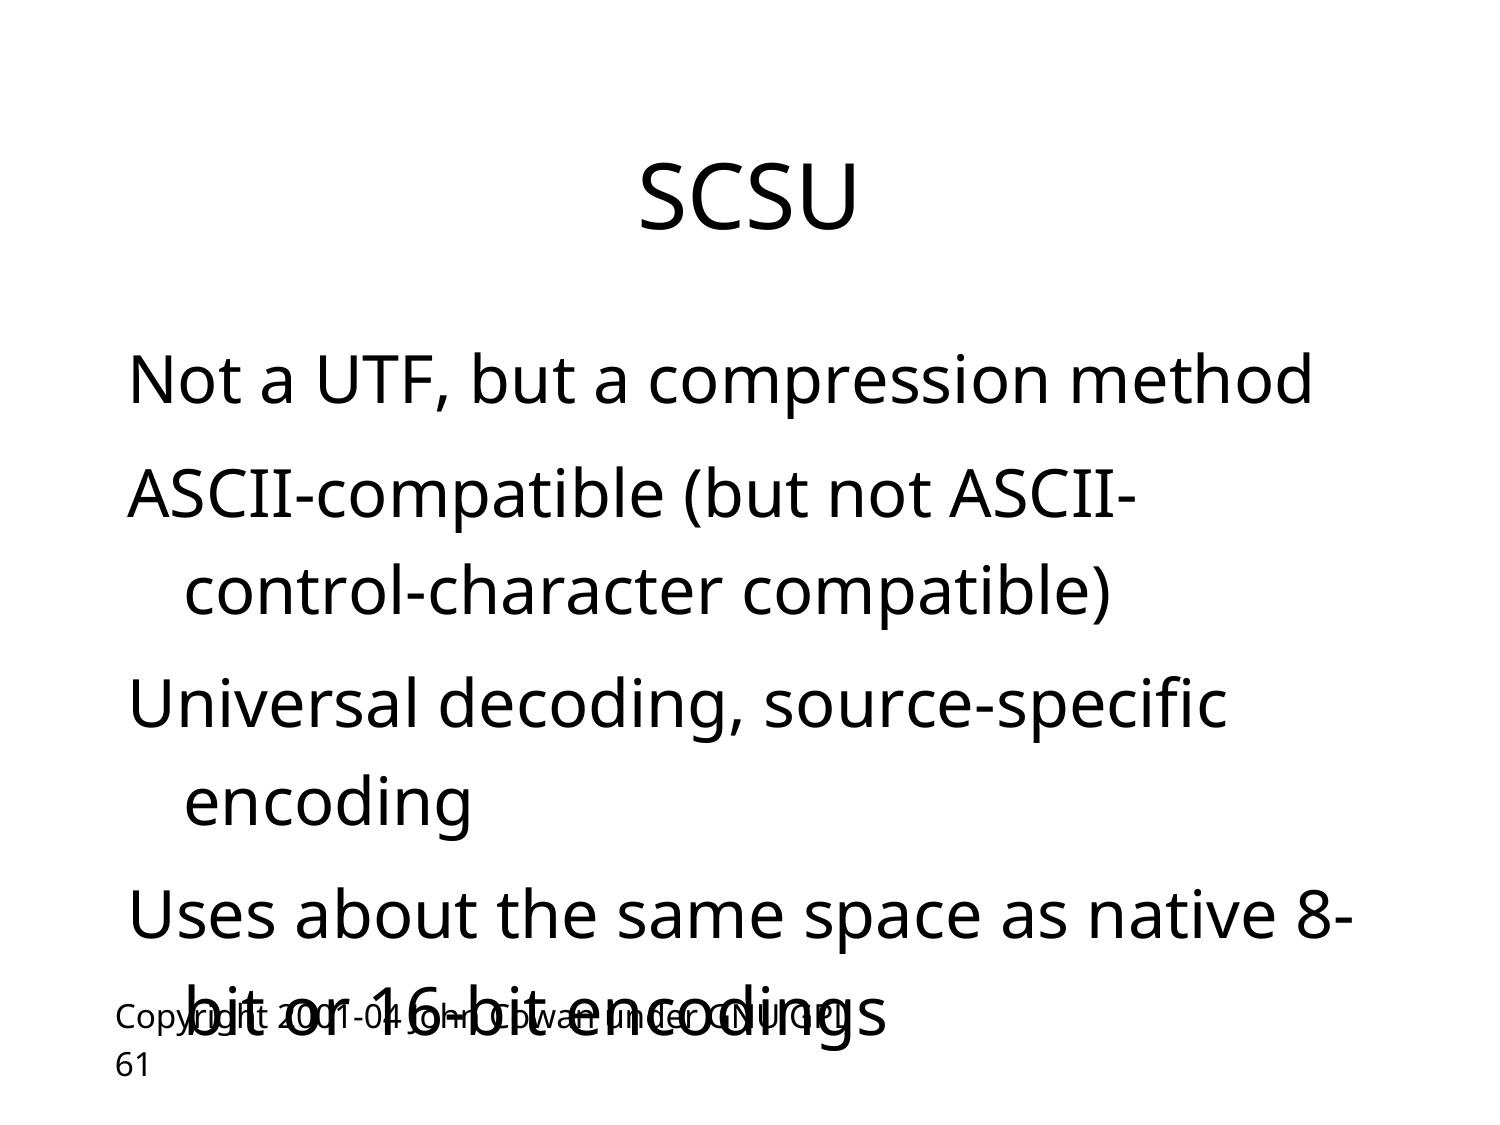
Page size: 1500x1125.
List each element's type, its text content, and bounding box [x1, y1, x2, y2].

title SCSU [112, 99, 1388, 288]
list Not a UTF, but a compression method ASCII-compatible (but not ASCII-control-character compatible) Universal decoding, source-specific encoding Uses about the same space as native 8-bit or 16-bit encodings [112, 324, 1388, 1000]
